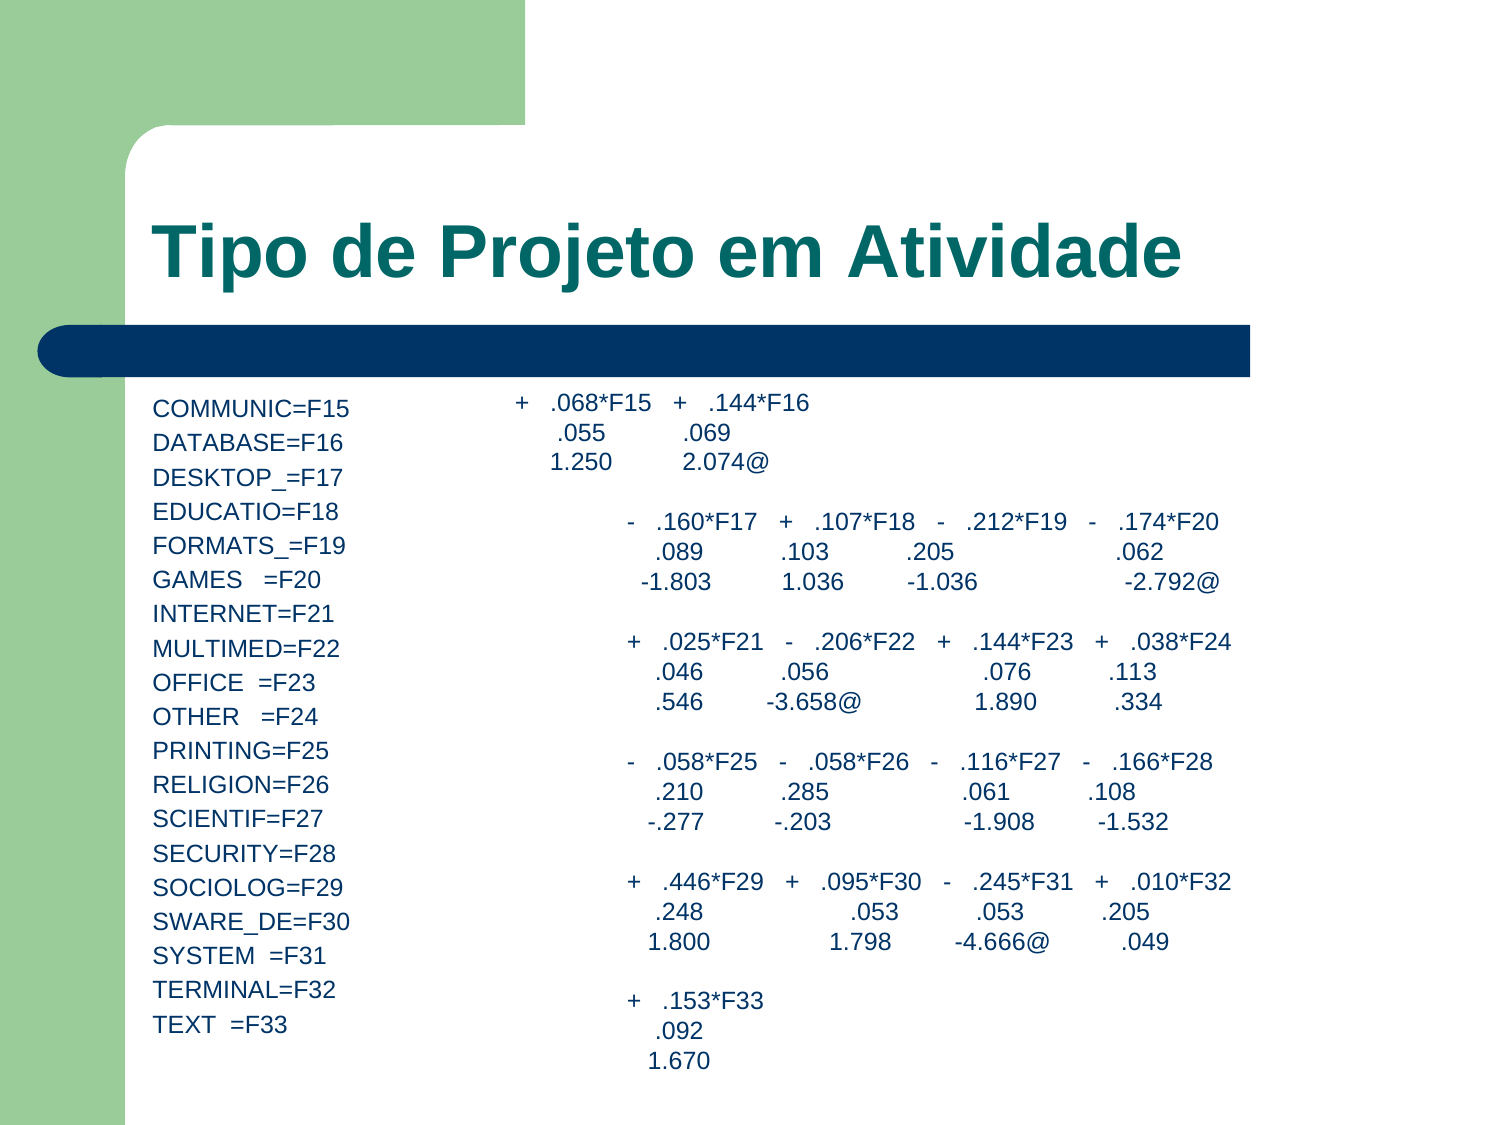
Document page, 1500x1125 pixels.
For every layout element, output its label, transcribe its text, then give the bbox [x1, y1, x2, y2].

list COMMUNIC=F15 DATABASE=F16 DESKTOP_=F17 EDUCATIO=F18 FORMATS_=F19 GAMES =F20 INTERNET=F21 MULTIMED=F22 OFFICE =F23 OTHER =F24 PRINTING=F25 RELIGION=F26 SCIENTIF=F27 SECURITY=F28 SOCIOLOG=F29 SWARE_DE=F30 SYSTEM =F31 TERMINAL=F32 TEXT =F33 [137, 387, 500, 1108]
title Tipo de Projeto em Atividade [136, 136, 1414, 301]
text_box + .068*F15 + .144*F16 .055 .069 1.250 2.074@ - .160*F17 + .107*F18 - .212*F19 - .174*F20 .089 .103 .205 .062 -1.803 1.036 -1.036 -2.792@ + .025*F21 - .206*F22 + .144*F23 + .038*F24 .046 .056 .076 .113 .546 -3.658@ 1.890 .334 - .058*F25 - .058*F26 - .116*F27 - .166*F28 .210 .285 .061 .108 -.277 -.203 -1.908 -1.532 + .446*F29 + .095*F30 - .245*F31 + .010*F32 .248 .053 .053 .205 1.800 1.798 -4.666@ .049 + .153*F33 .092 1.670 [500, 378, 1463, 990]
